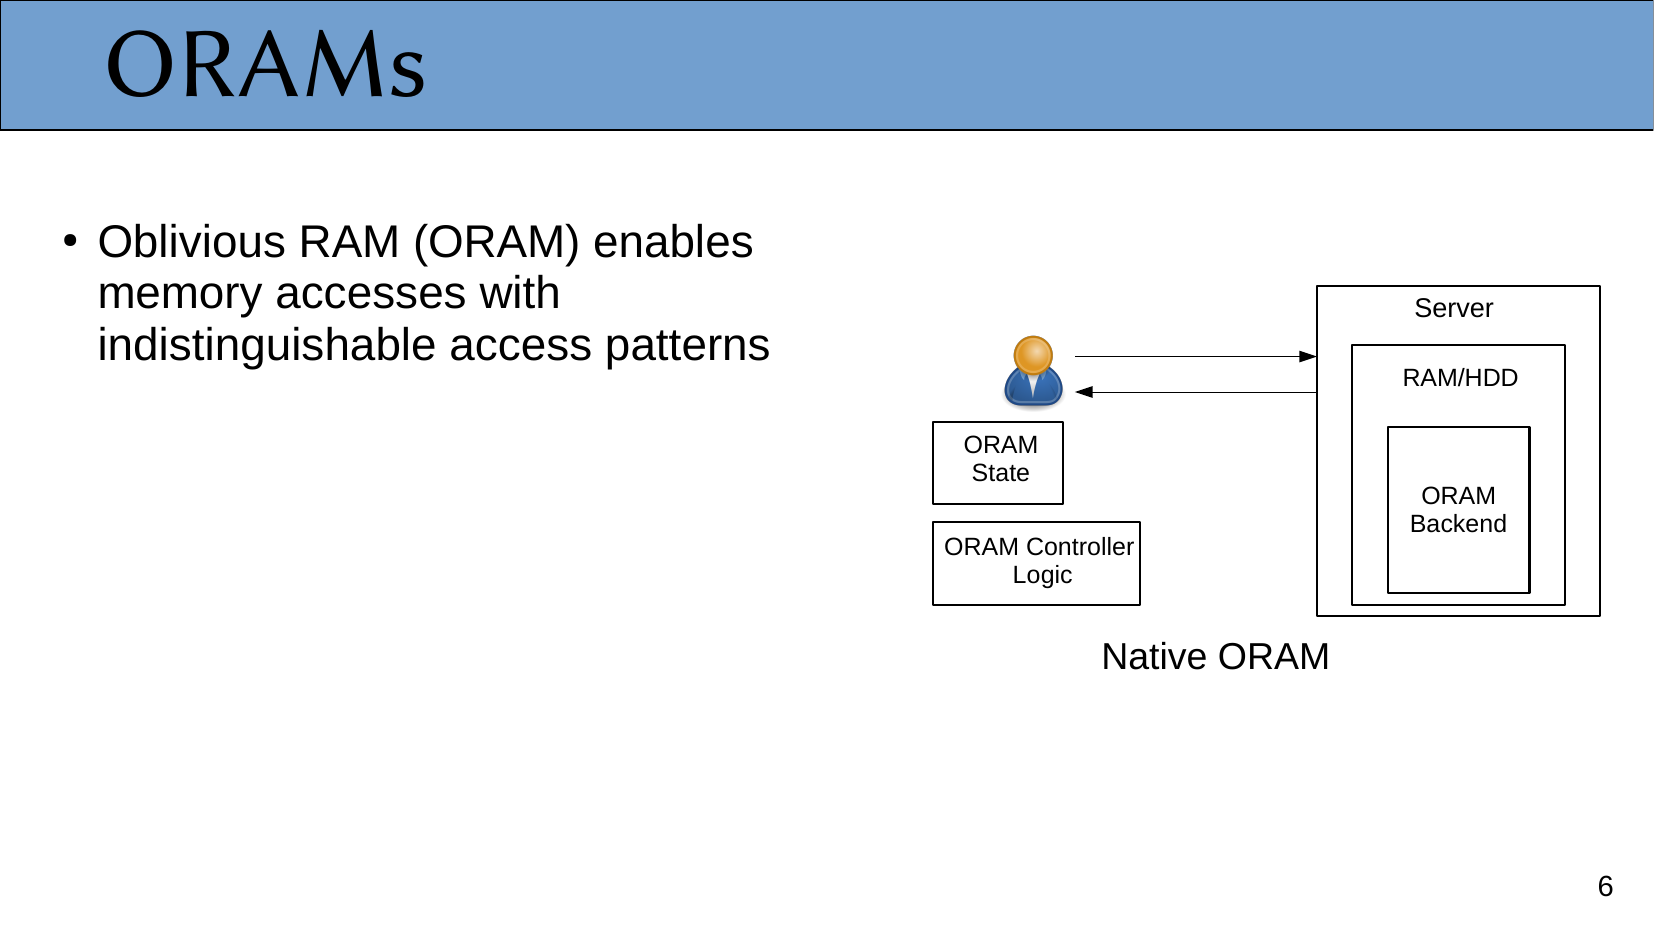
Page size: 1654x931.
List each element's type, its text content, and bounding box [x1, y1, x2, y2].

text_box [1316, 285, 1601, 617]
picture [992, 332, 1075, 416]
text_box RAM/HDD [1387, 356, 1554, 400]
text_box [933, 421, 1063, 505]
text_box ORAM Controller Logic [862, 525, 1217, 617]
text_box ORAM Backend [1387, 474, 1530, 546]
text_box ORAMs [88, 0, 1512, 247]
text_box 6 [1582, 862, 1630, 910]
text_box [1512, 0, 1654, 130]
text_box Oblivious RAM (ORAM) enables memory accesses with indistinguishable access patterns [47, 208, 922, 686]
text_box [0, 0, 88, 130]
text_box Native ORAM [1086, 628, 1536, 686]
text_box ORAM State [944, 423, 1058, 495]
text_box [933, 521, 1140, 525]
text_box Server [1399, 285, 1613, 331]
